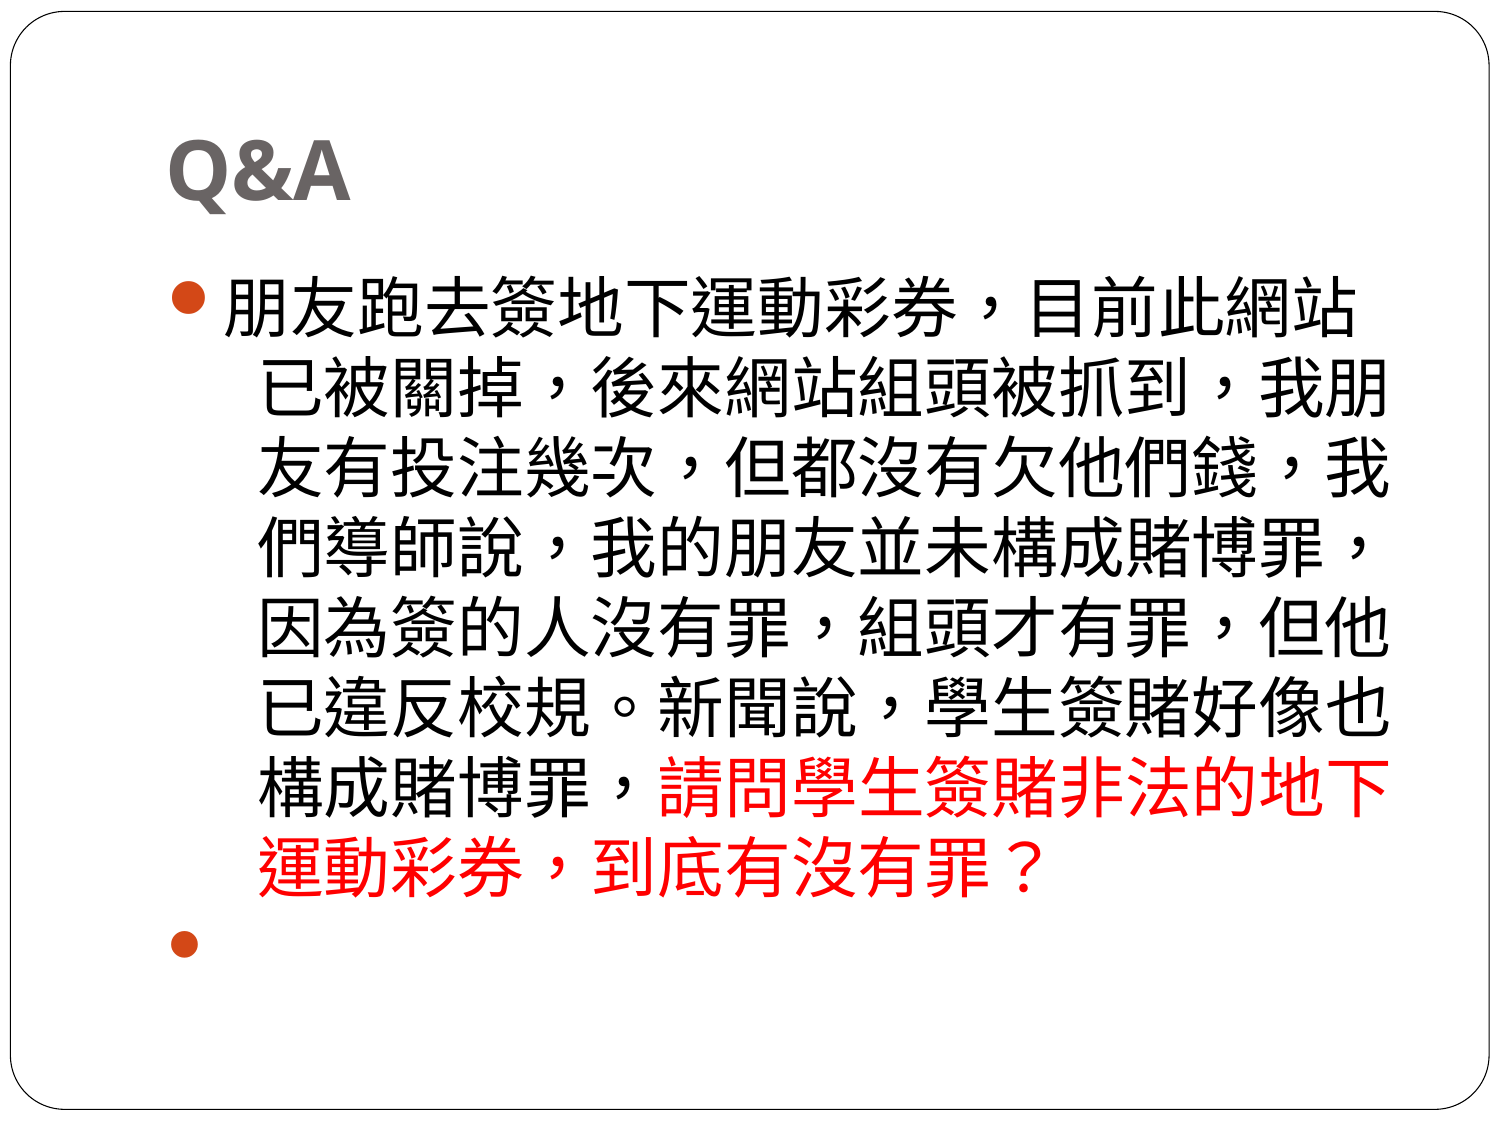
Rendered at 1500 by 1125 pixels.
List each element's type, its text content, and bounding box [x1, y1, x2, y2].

title Q&A [150, 45, 1426, 233]
list 朋友跑去簽地下運動彩券，目前此網站已被關掉，後來網站組頭被抓到，我朋友有投注幾次，但都沒有欠他們錢，我們導師說，我的朋友並未構成賭博罪，因為簽的人沒有罪，組頭才有罪，但他已違反校規。新聞說，學生簽賭好像也構成賭博罪，請問學生簽賭非法的地下運動彩券，到底有沒有罪？ [152, 257, 1428, 1008]
